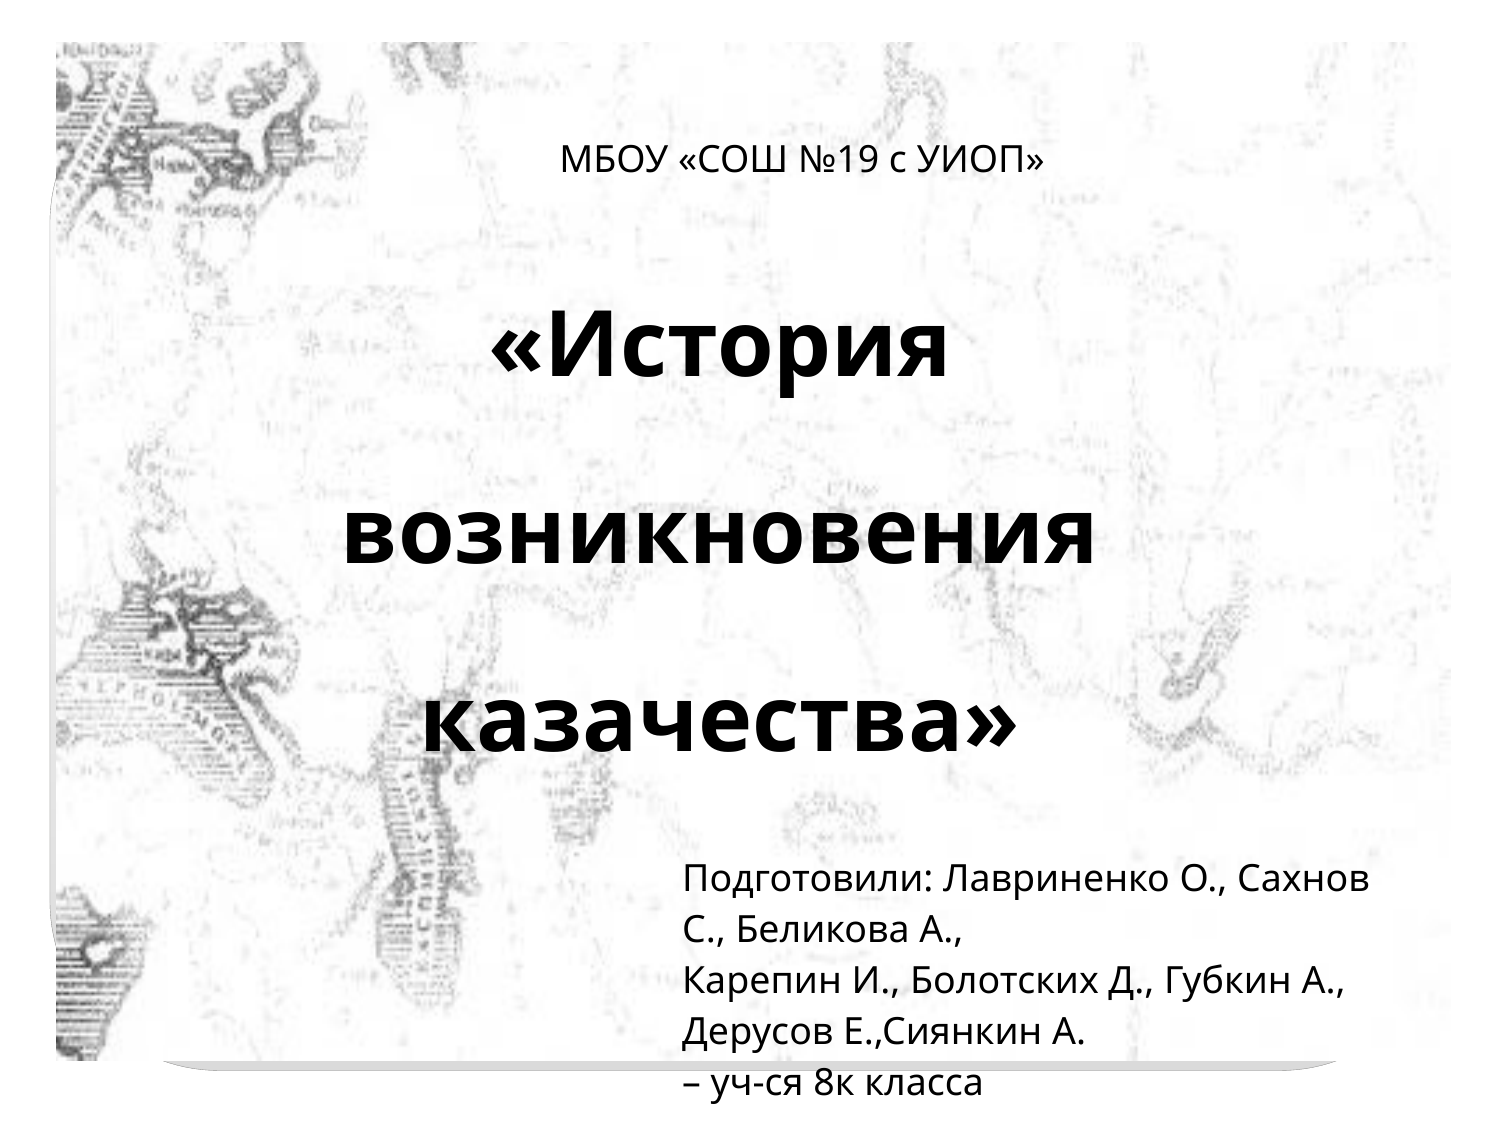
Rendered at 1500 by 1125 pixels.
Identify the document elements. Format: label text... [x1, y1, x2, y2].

text_box МБОУ «СОШ №19 с УИОП» [374, 125, 1230, 192]
picture [56, 42, 1451, 1061]
text_box Подготовили: Лавриненко О., Сахнов С., Беликова А., Карепин И., Болотских Д., Губкин А., Дерусов Е.,Сиянкин А. – уч-ся 8к класса [667, 486, 1400, 1114]
text_box «История возникновения казачества» [242, 208, 1199, 786]
